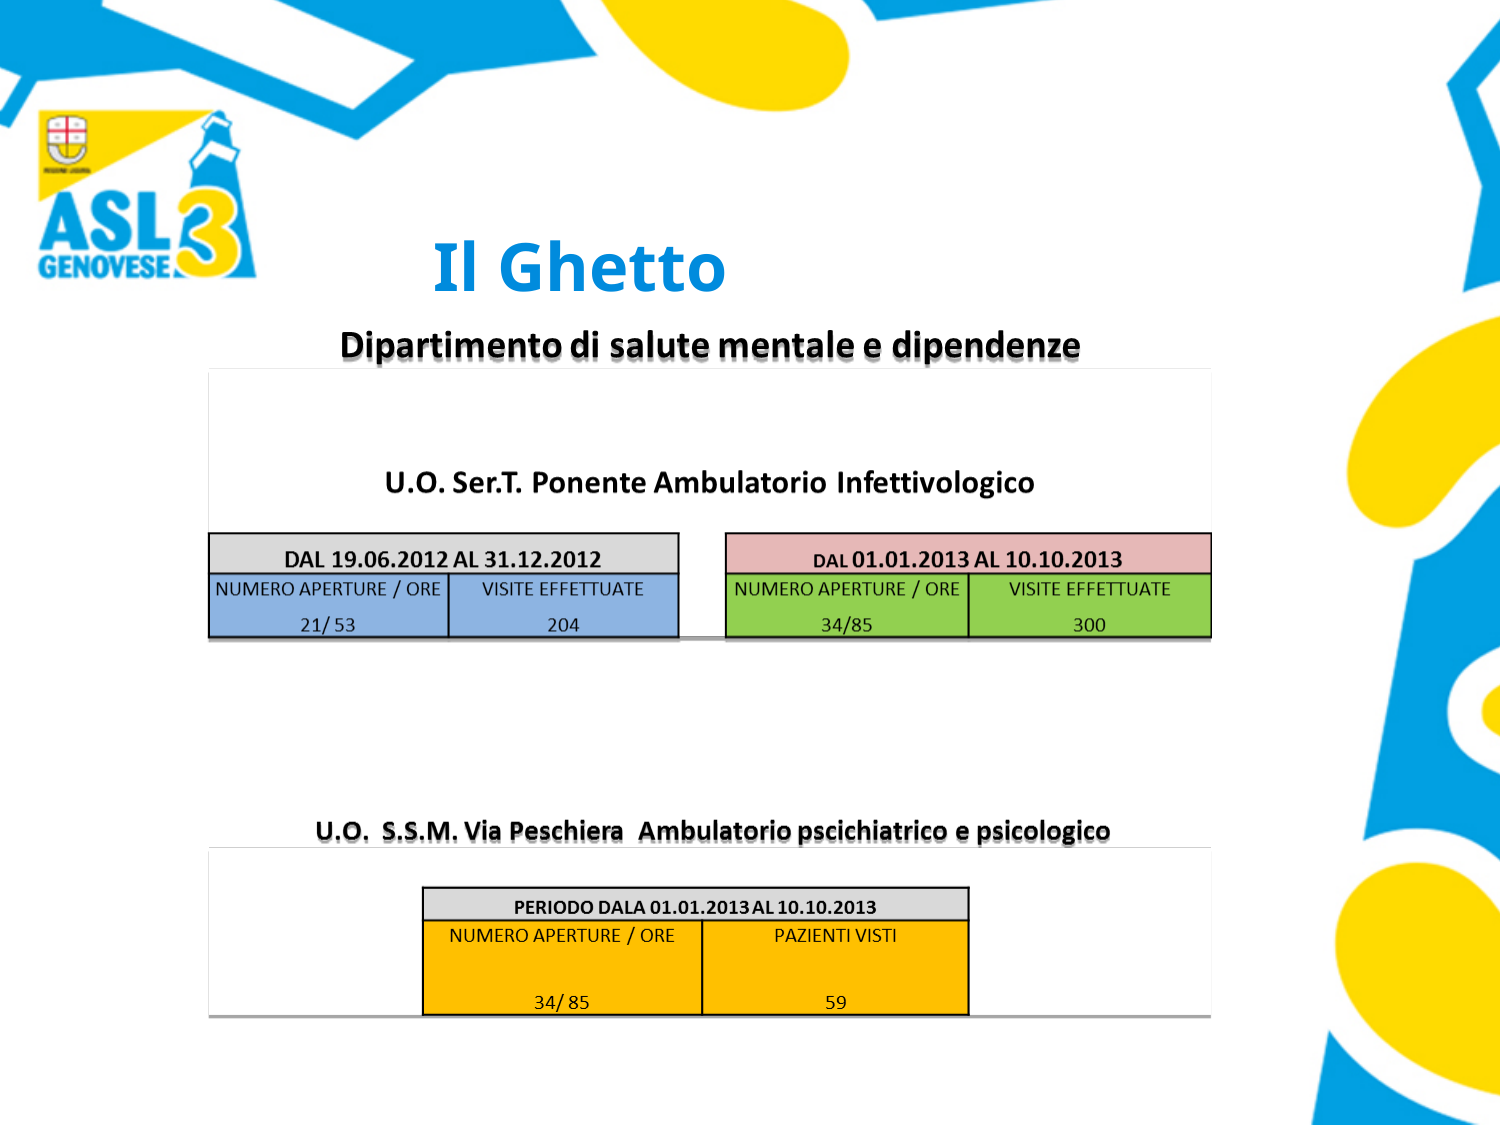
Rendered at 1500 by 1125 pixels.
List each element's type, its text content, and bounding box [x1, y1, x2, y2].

text_box Il Ghetto [418, 217, 1367, 334]
picture [195, 308, 1212, 1027]
